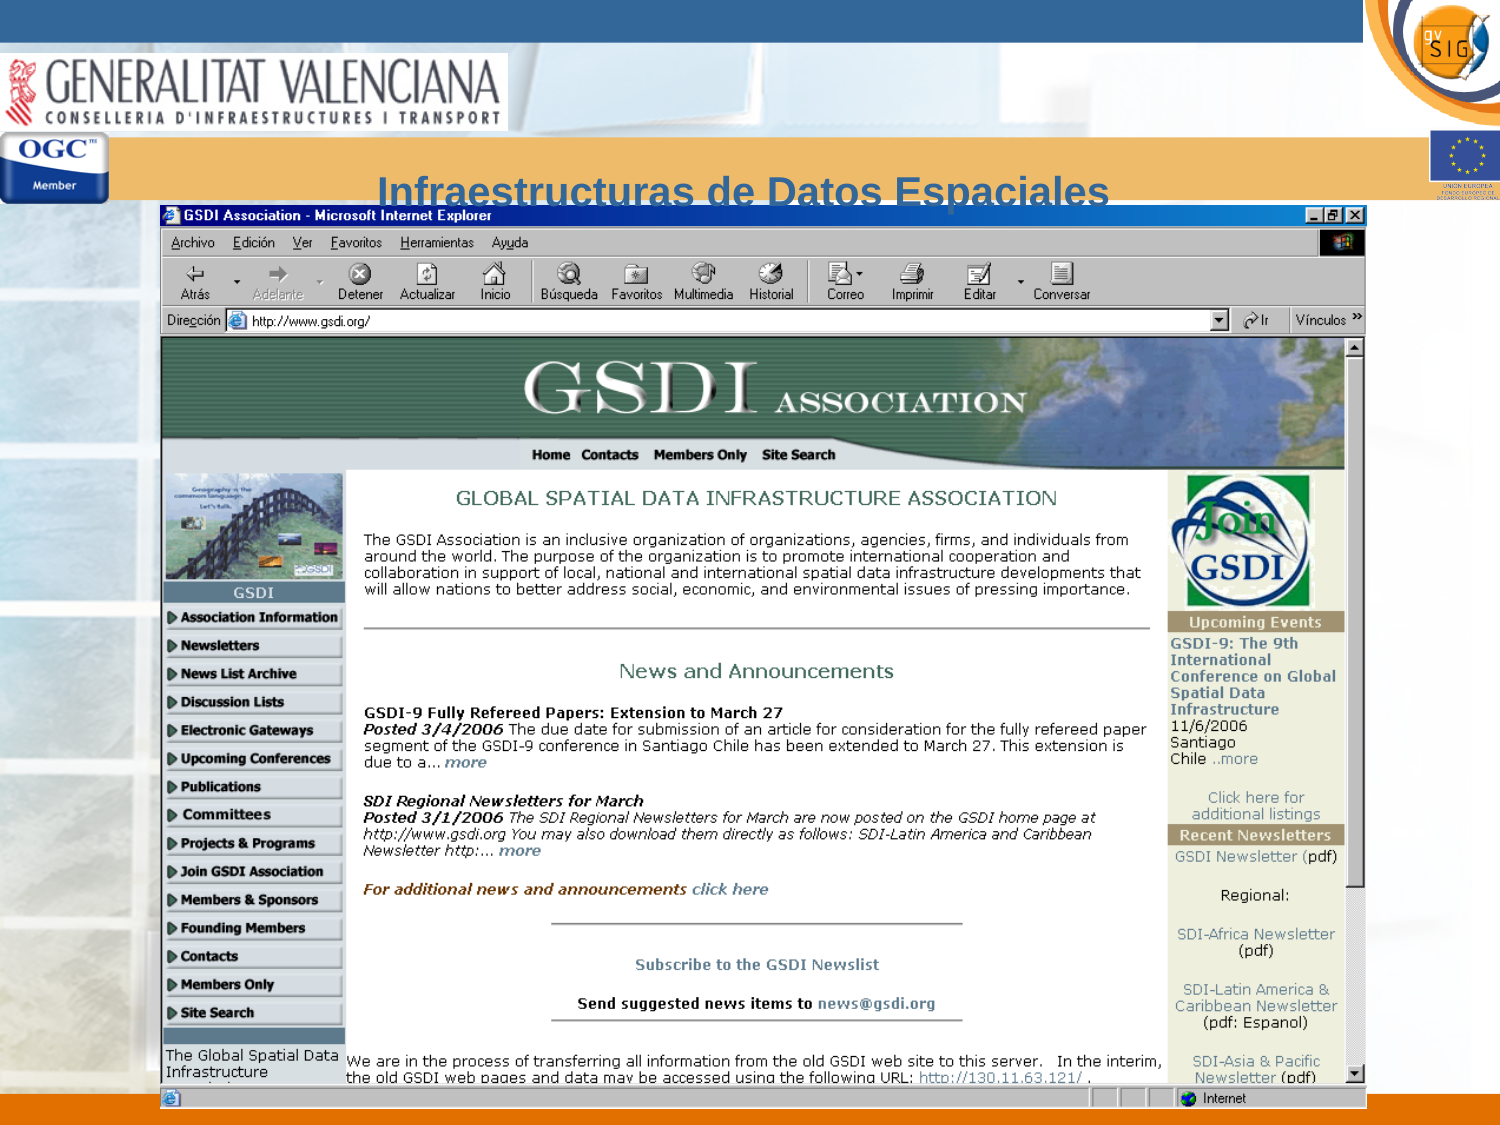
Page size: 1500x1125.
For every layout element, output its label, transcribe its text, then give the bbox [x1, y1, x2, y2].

picture [1429, 129, 1500, 200]
picture [0, 53, 508, 131]
text_box Infraestructuras de Datos Espaciales [0, 137, 1488, 203]
picture [160, 205, 1367, 1109]
picture [0, 132, 109, 137]
picture [1363, 0, 1500, 127]
